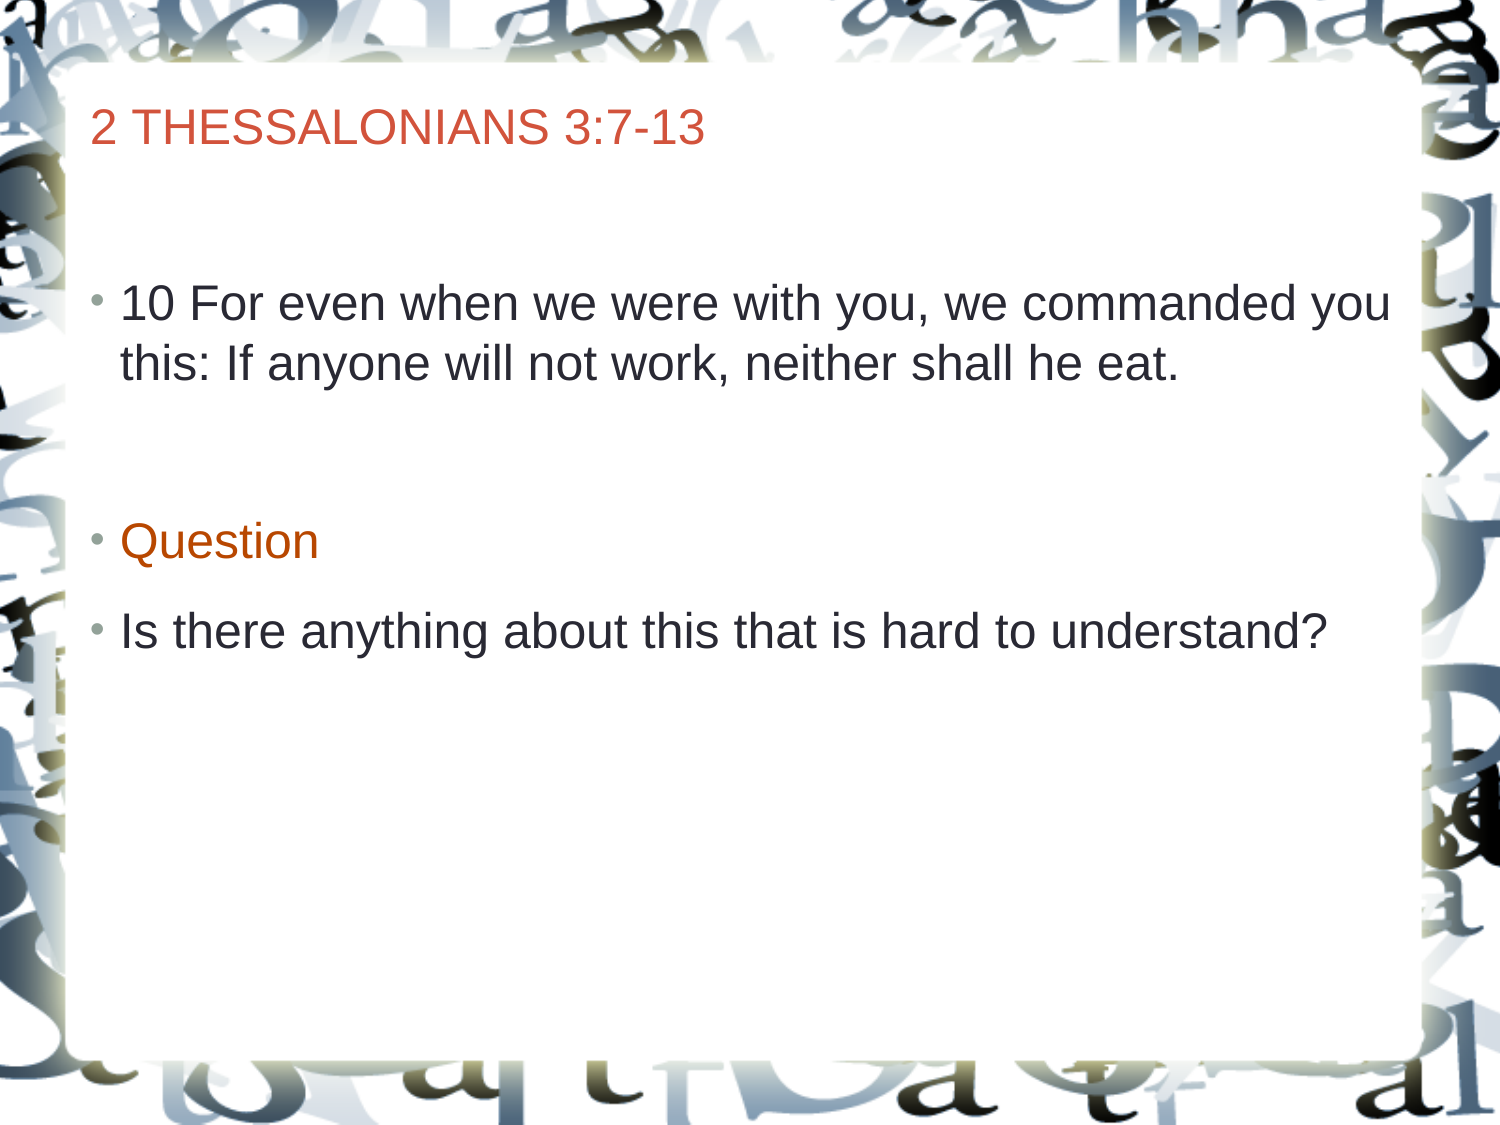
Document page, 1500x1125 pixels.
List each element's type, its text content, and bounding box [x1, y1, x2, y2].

title 2 THESSALONIANS 3:7-13 [75, 87, 1425, 250]
list 10 For even when we were with you, we commanded you this: If anyone will not work, neither shall he eat. Question Is there anything about this that is hard to understand? [75, 262, 1425, 1063]
picture [0, 0, 1500, 1125]
